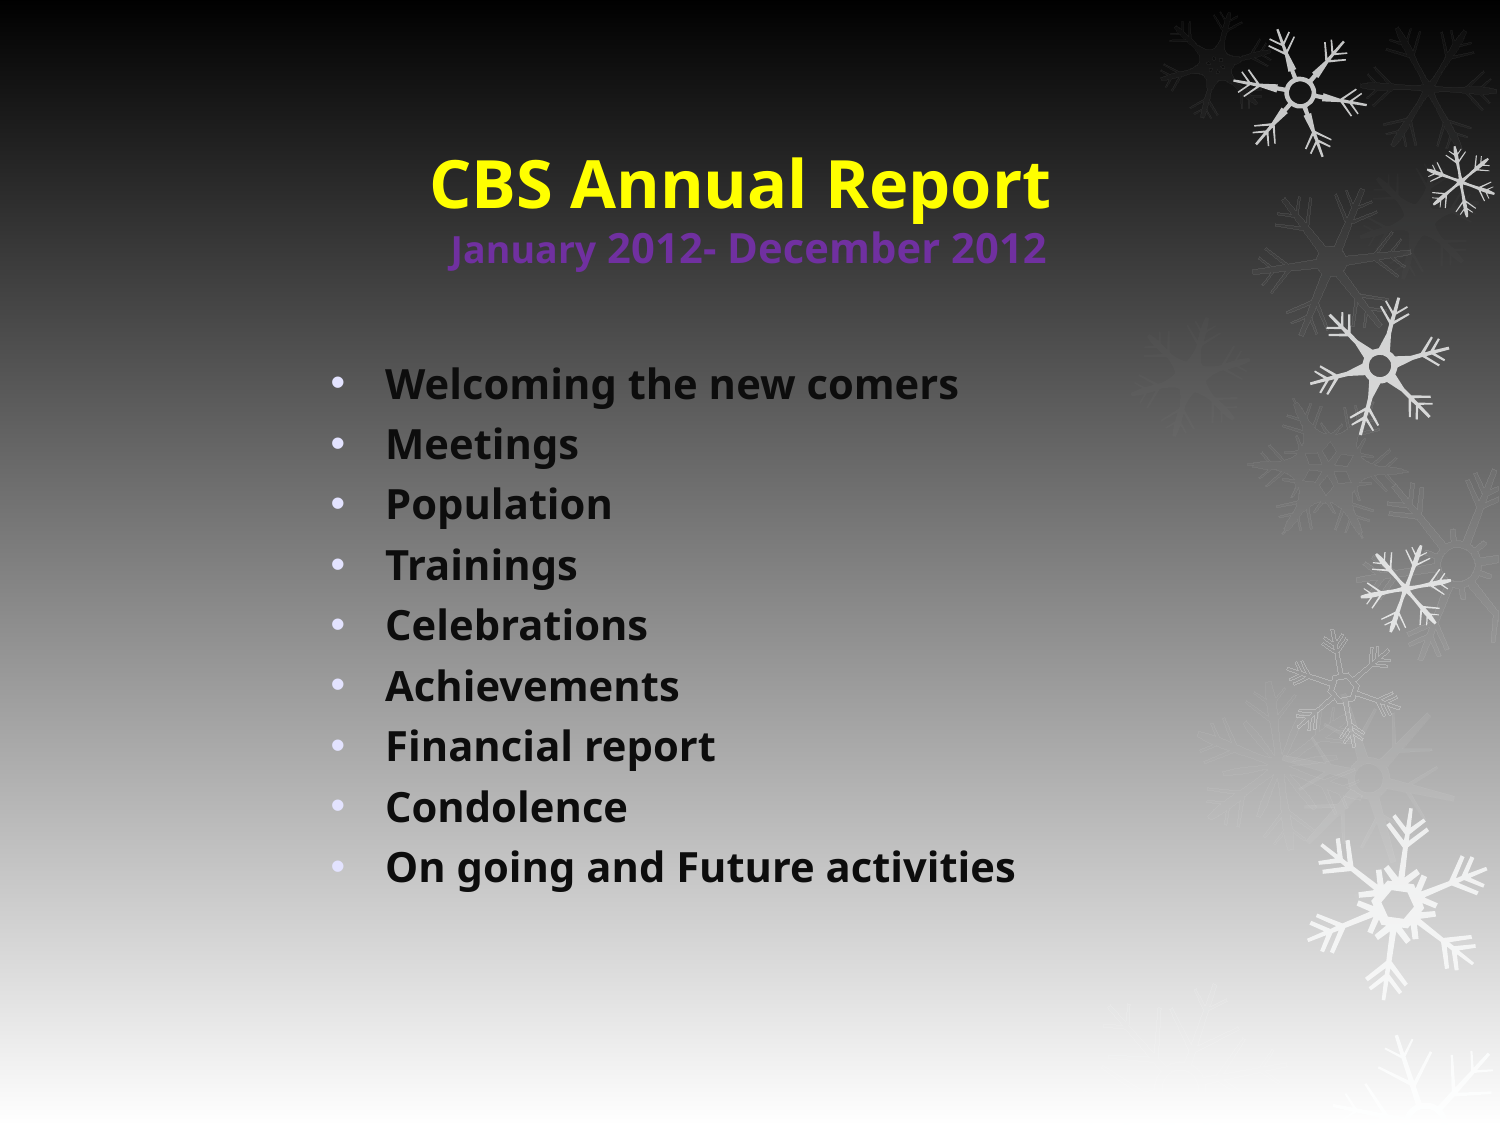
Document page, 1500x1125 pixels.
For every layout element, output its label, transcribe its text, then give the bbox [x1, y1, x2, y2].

text_box Welcoming the new comers Meetings Population Trainings Celebrations Achievements Financial report Condolence On going and Future activities [315, 350, 1032, 899]
text_box CBS Annual Report January 2012- December 2012 [224, 134, 1275, 280]
picture [1012, 696, 1500, 1125]
